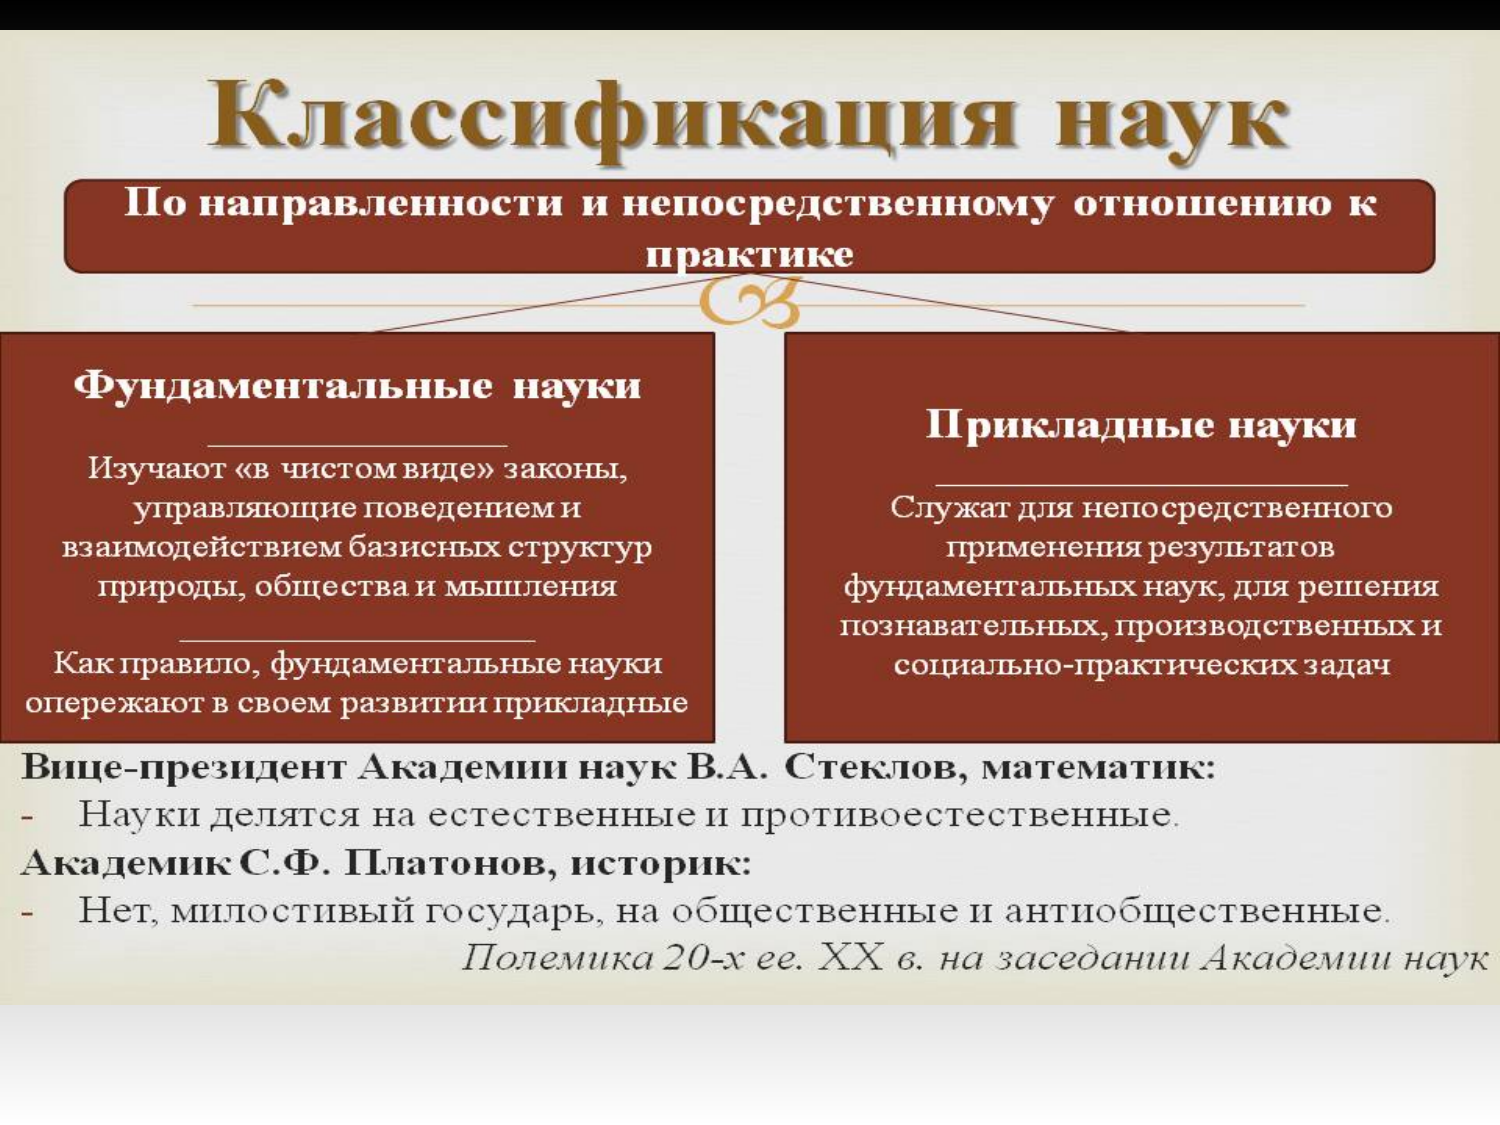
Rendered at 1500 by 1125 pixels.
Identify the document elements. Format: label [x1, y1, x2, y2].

picture [0, 30, 1500, 1005]
